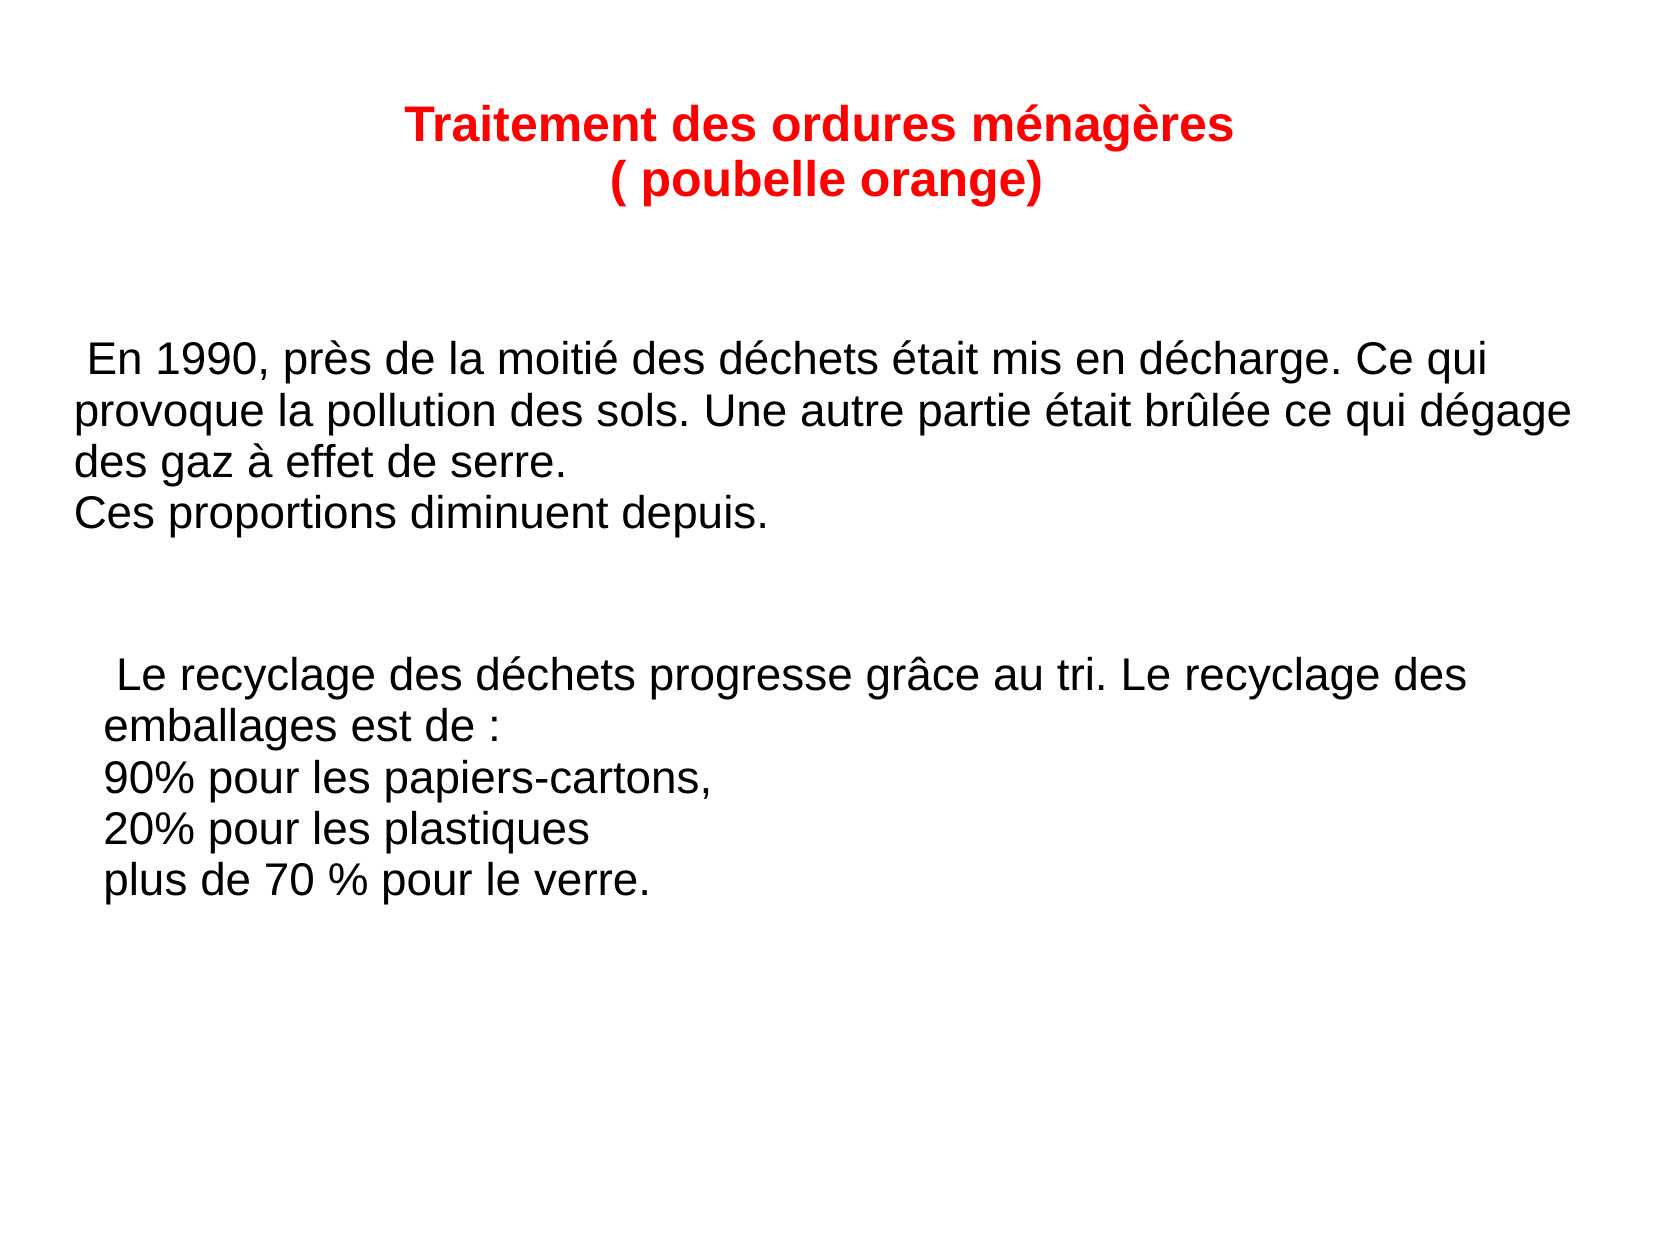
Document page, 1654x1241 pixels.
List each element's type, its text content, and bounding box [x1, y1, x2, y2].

text_box En 1990, près de la moitié des déchets était mis en décharge. Ce qui provoque la pollution des sols. Une autre partie était brûlée ce qui dégage des gaz à effet de serre. Ces proportions diminuent depuis. [59, 325, 1595, 545]
text_box Le recyclage des déchets progresse grâce au tri. Le recyclage des emballages est de : 90% pour les papiers-cartons, 20% pour les plastiques plus de 70 % pour le verre. [88, 590, 1565, 963]
text_box Traitement des ordures ménagères ( poubelle orange) [236, 88, 1418, 218]
